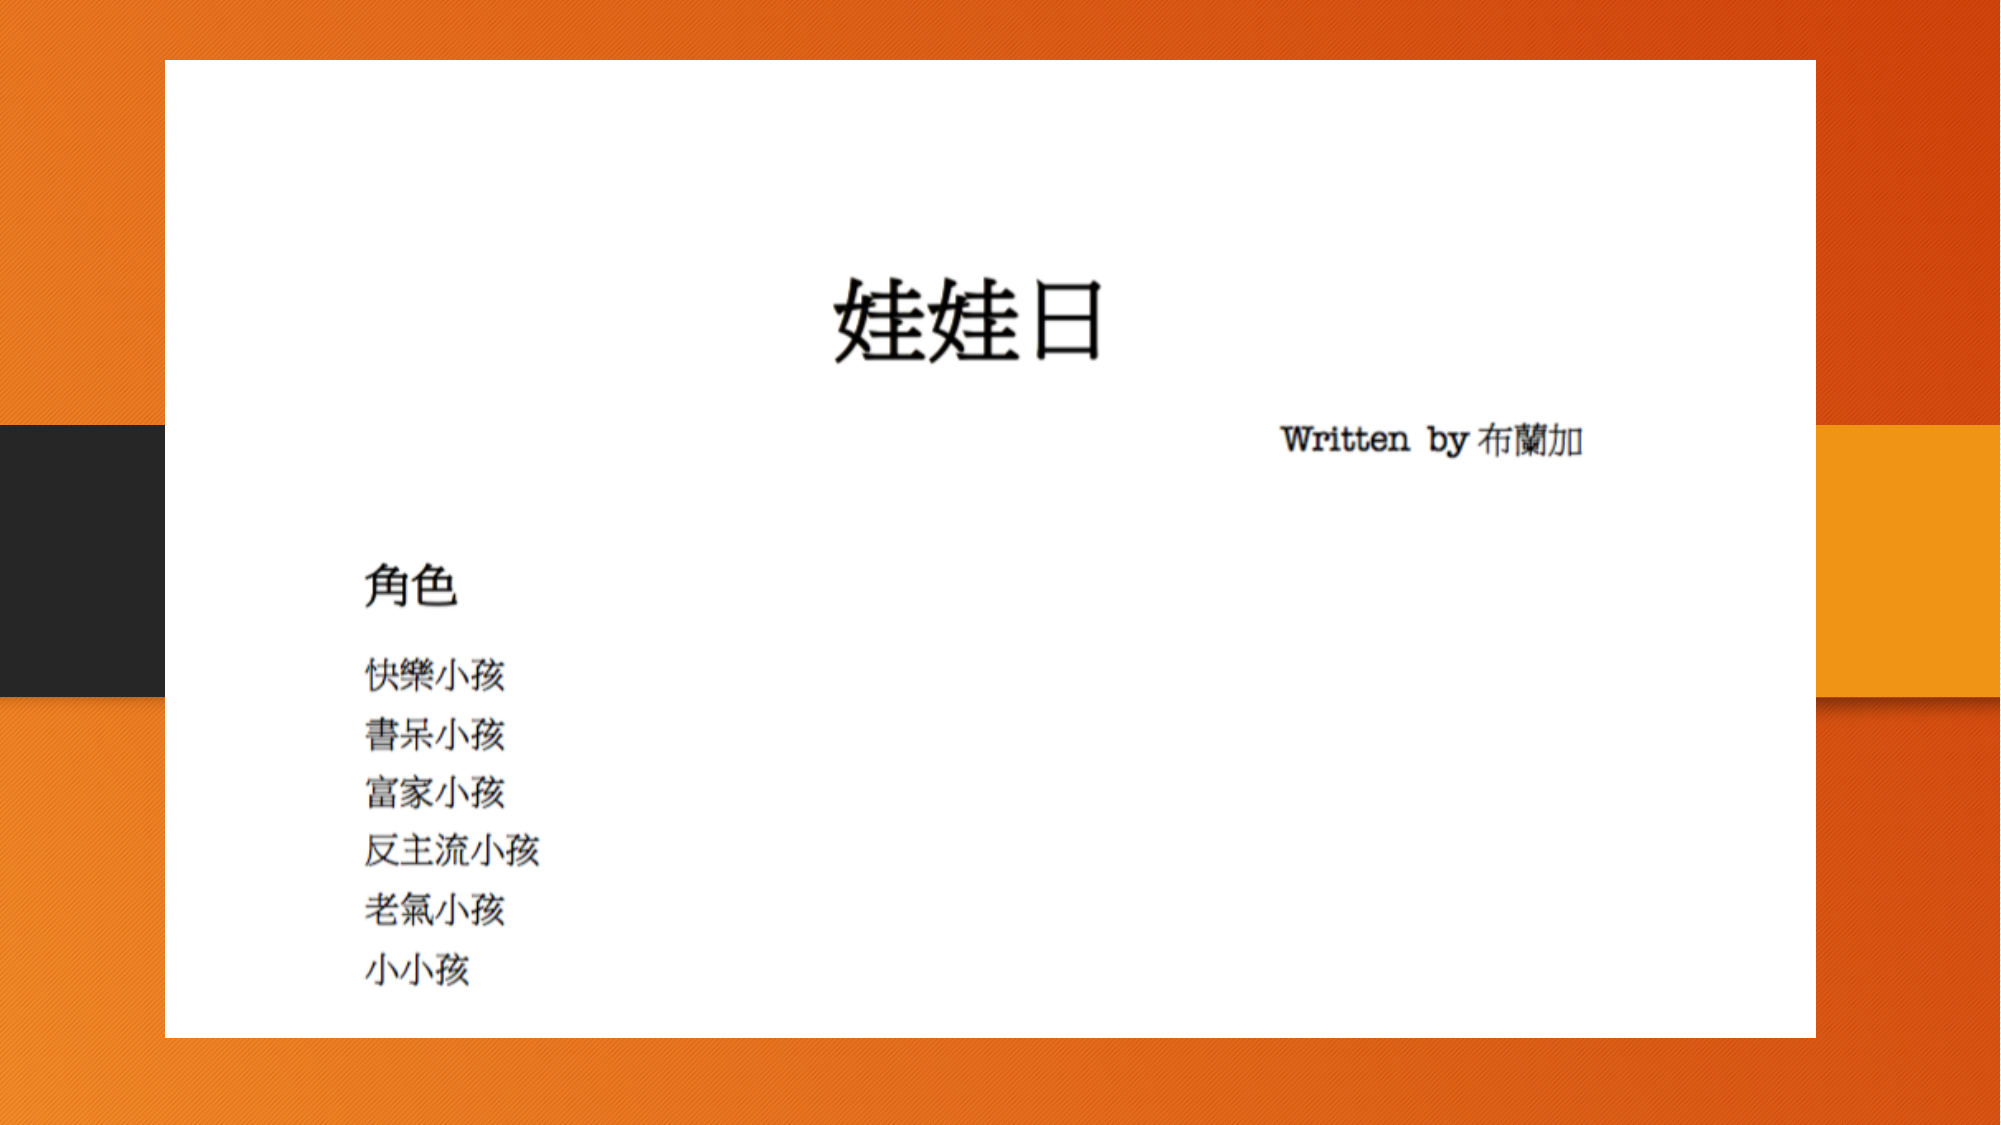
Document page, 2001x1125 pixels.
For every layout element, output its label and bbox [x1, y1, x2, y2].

picture [165, 60, 1816, 1038]
